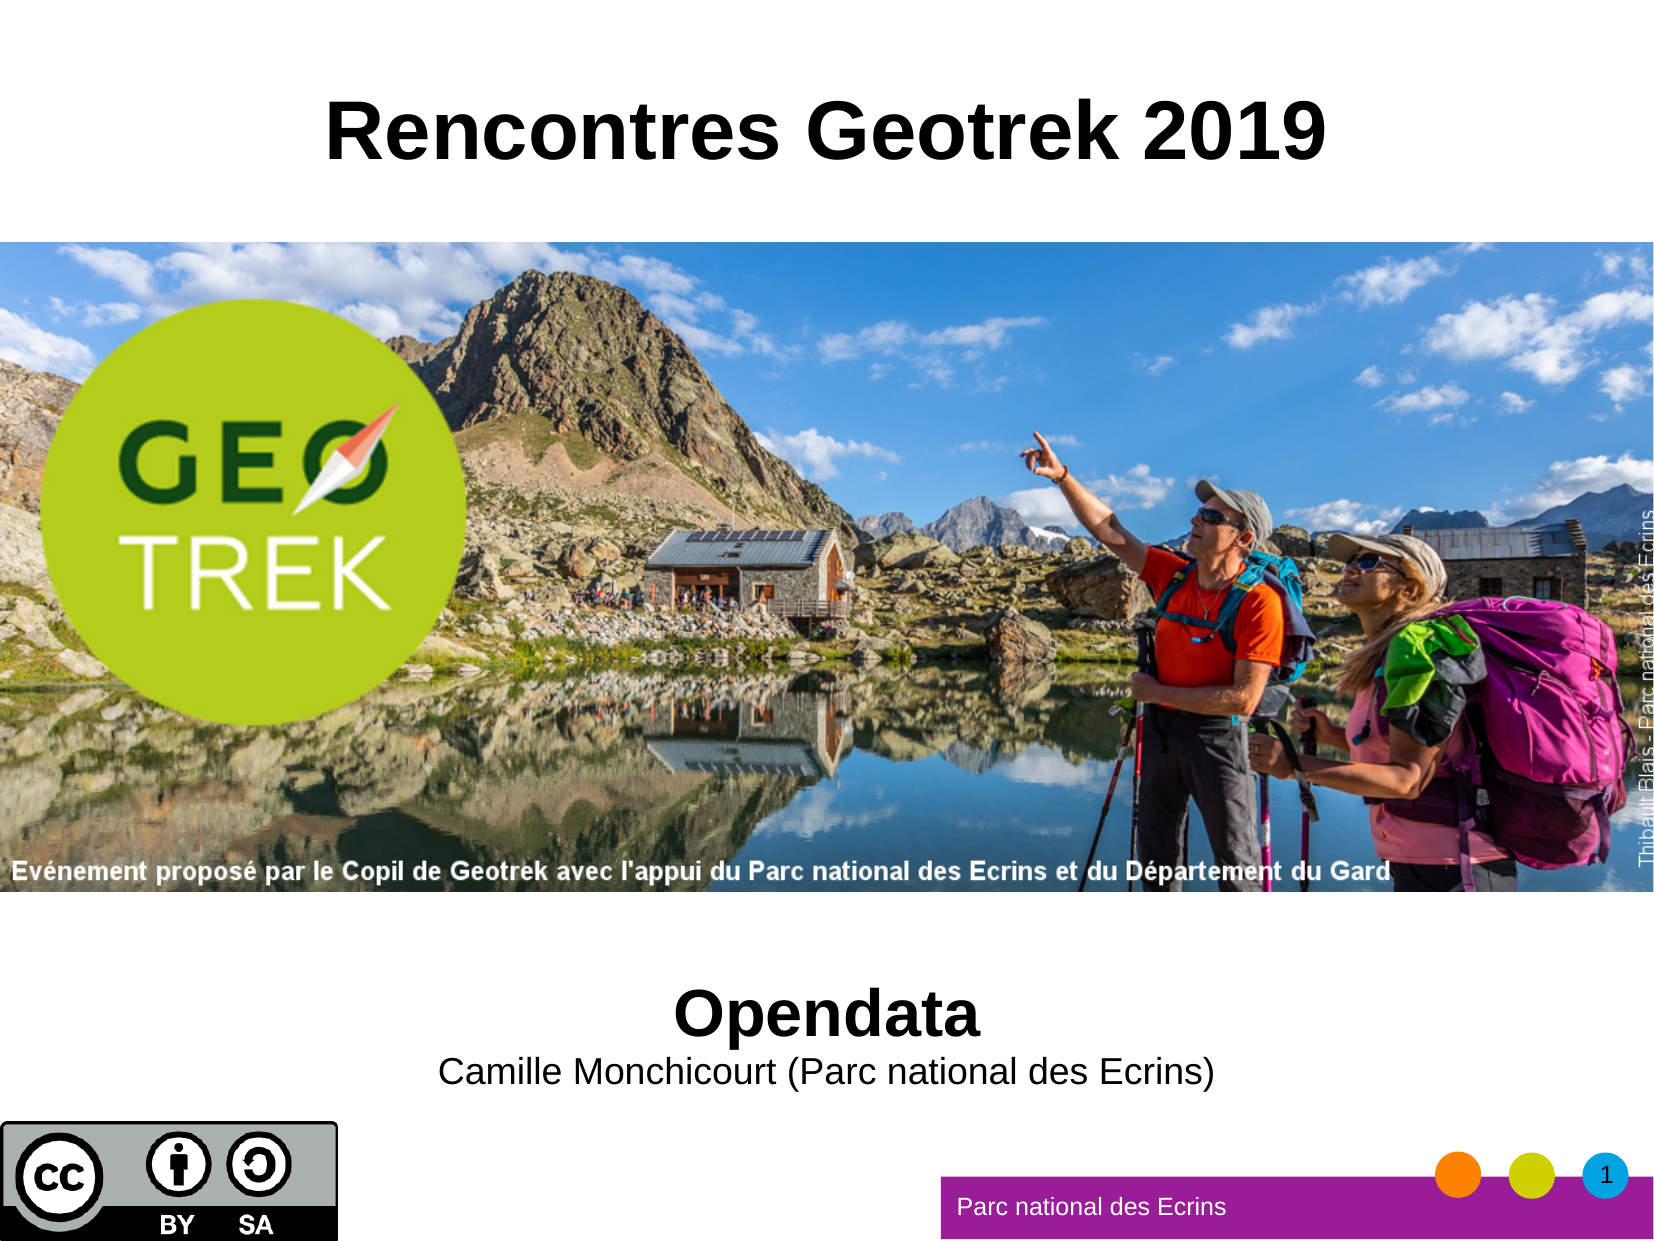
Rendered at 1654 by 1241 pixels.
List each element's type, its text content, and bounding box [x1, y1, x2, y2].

title Opendata Camille Monchicourt (Parc national des Ecrins) [0, 944, 1654, 1093]
title Rencontres Geotrek 2019 [0, 0, 1654, 178]
picture [0, 1121, 338, 1241]
picture [0, 242, 1654, 892]
